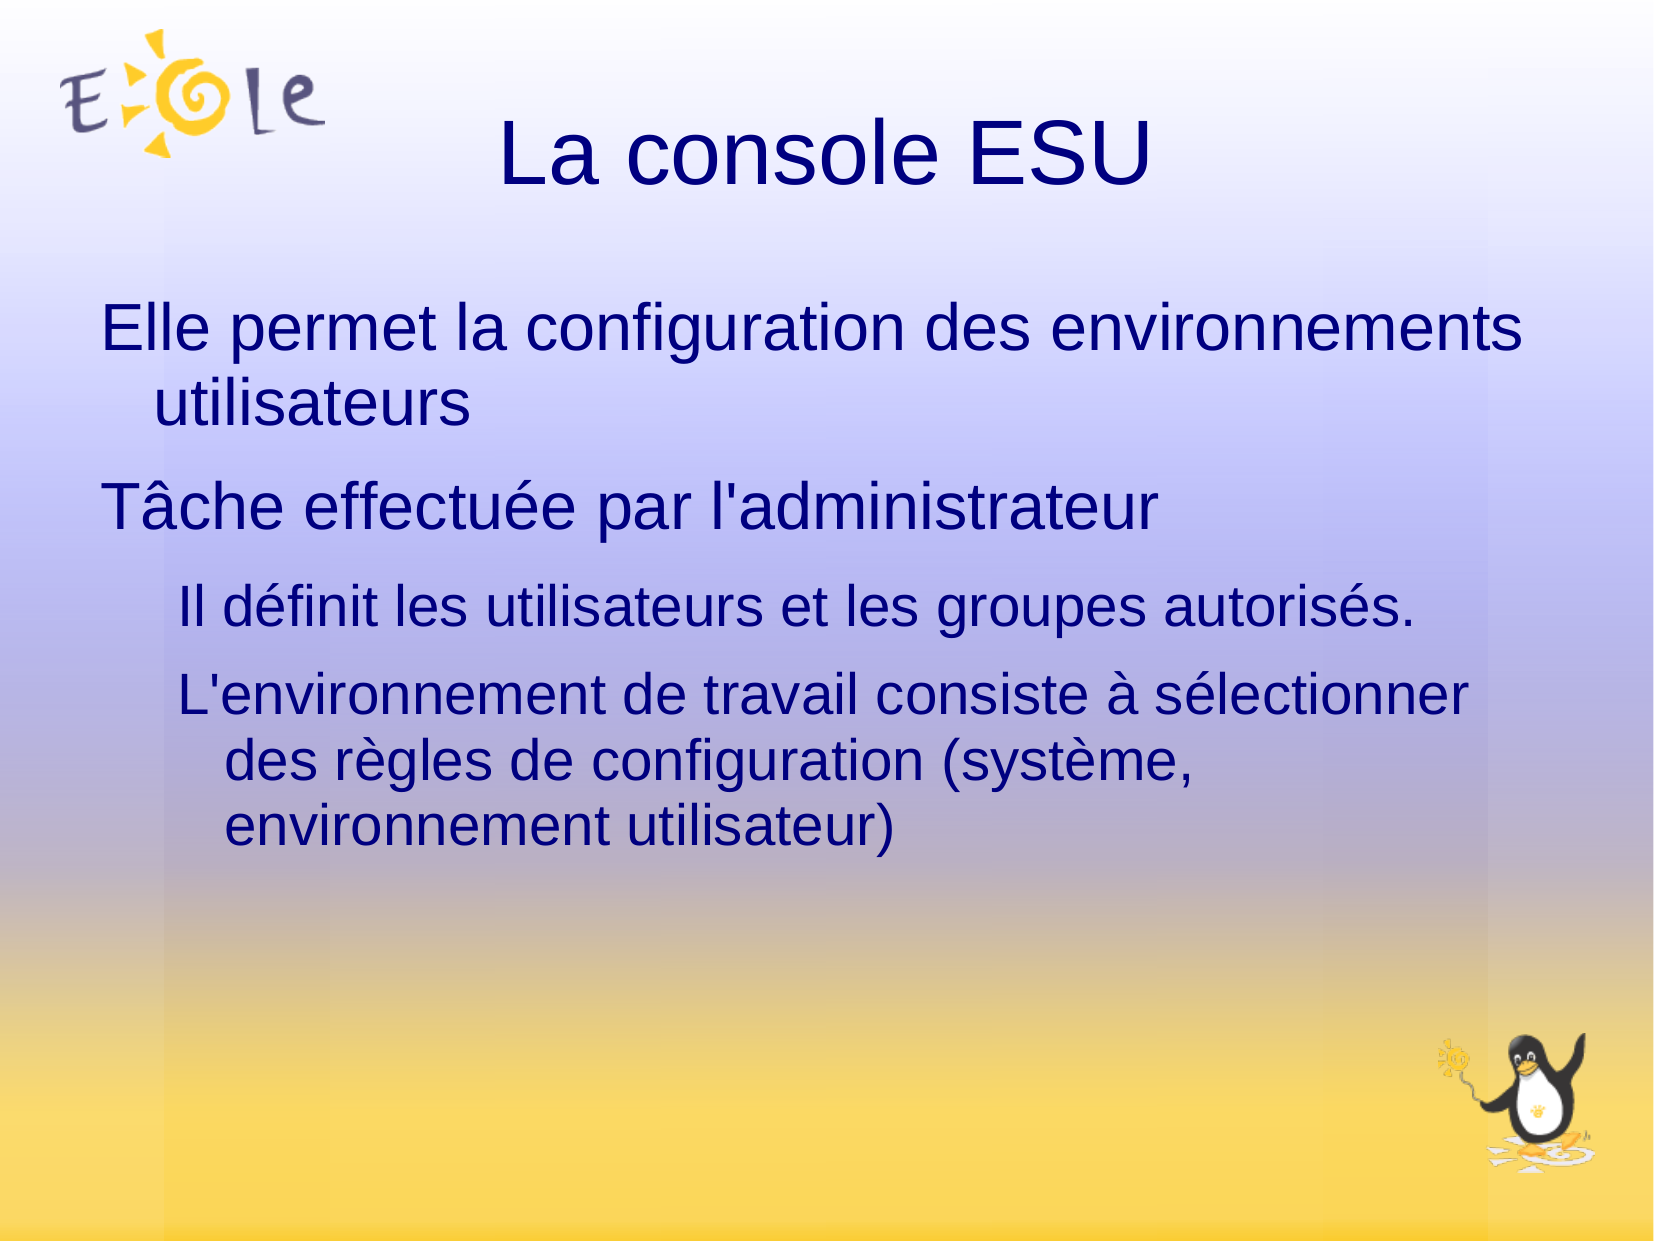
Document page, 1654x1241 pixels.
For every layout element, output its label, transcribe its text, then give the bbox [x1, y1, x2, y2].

list Elle permet la configuration des environnements utilisateurs Tâche effectuée par l'administrateur Il définit les utilisateurs et les groupes autorisés. L'environnement de travail consiste à sélectionner des règles de configuration (système, environnement utilisateur) [82, 290, 1571, 1109]
title La console ESU [82, 49, 1571, 257]
picture [0, 0, 1654, 1241]
